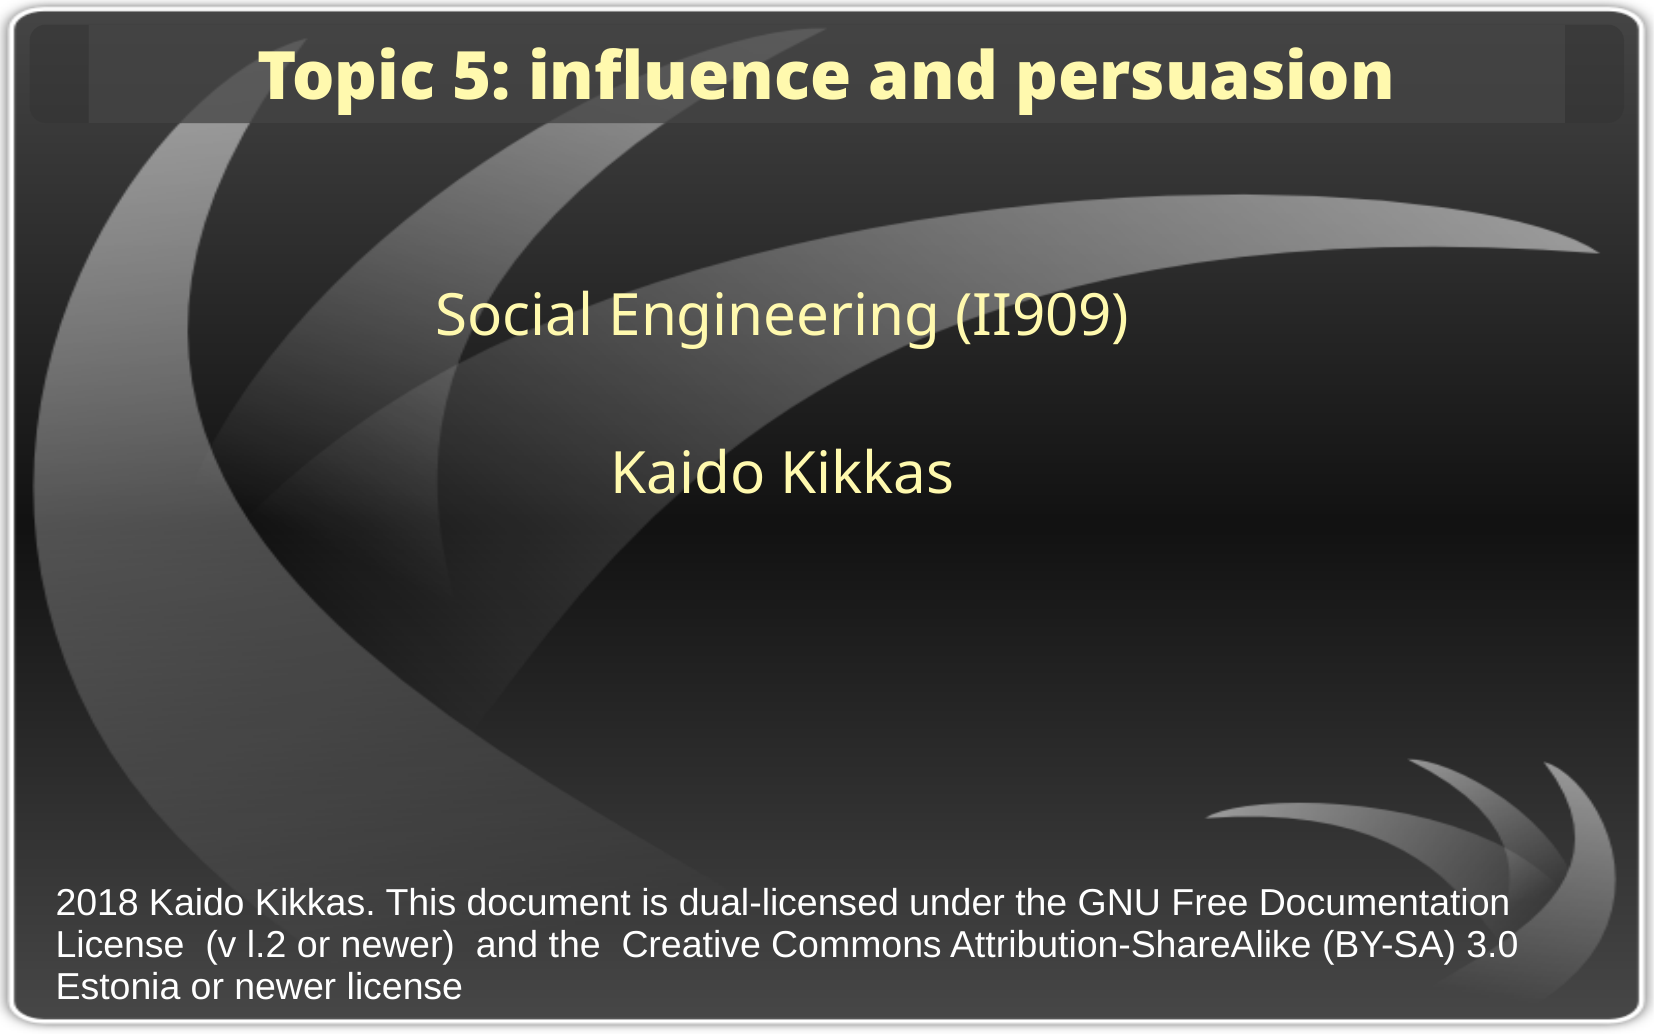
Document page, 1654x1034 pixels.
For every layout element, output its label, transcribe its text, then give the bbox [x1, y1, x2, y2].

picture [0, 0, 1654, 1034]
text_box 2018 Kaido Kikkas. This document is dual-licensed under the GNU Free Documentation License (v l.2 or newer) and the Creative Commons Attribution-ShareAlike (BY-SA) 3.0 Estonia or newer license [40, 874, 1654, 1015]
title Topic 5: influence and persuasion [88, 24, 1565, 124]
subtitle [82, 172, 1571, 772]
text_box Social Engineering (II909) Kaido Kikkas [177, 265, 1388, 798]
